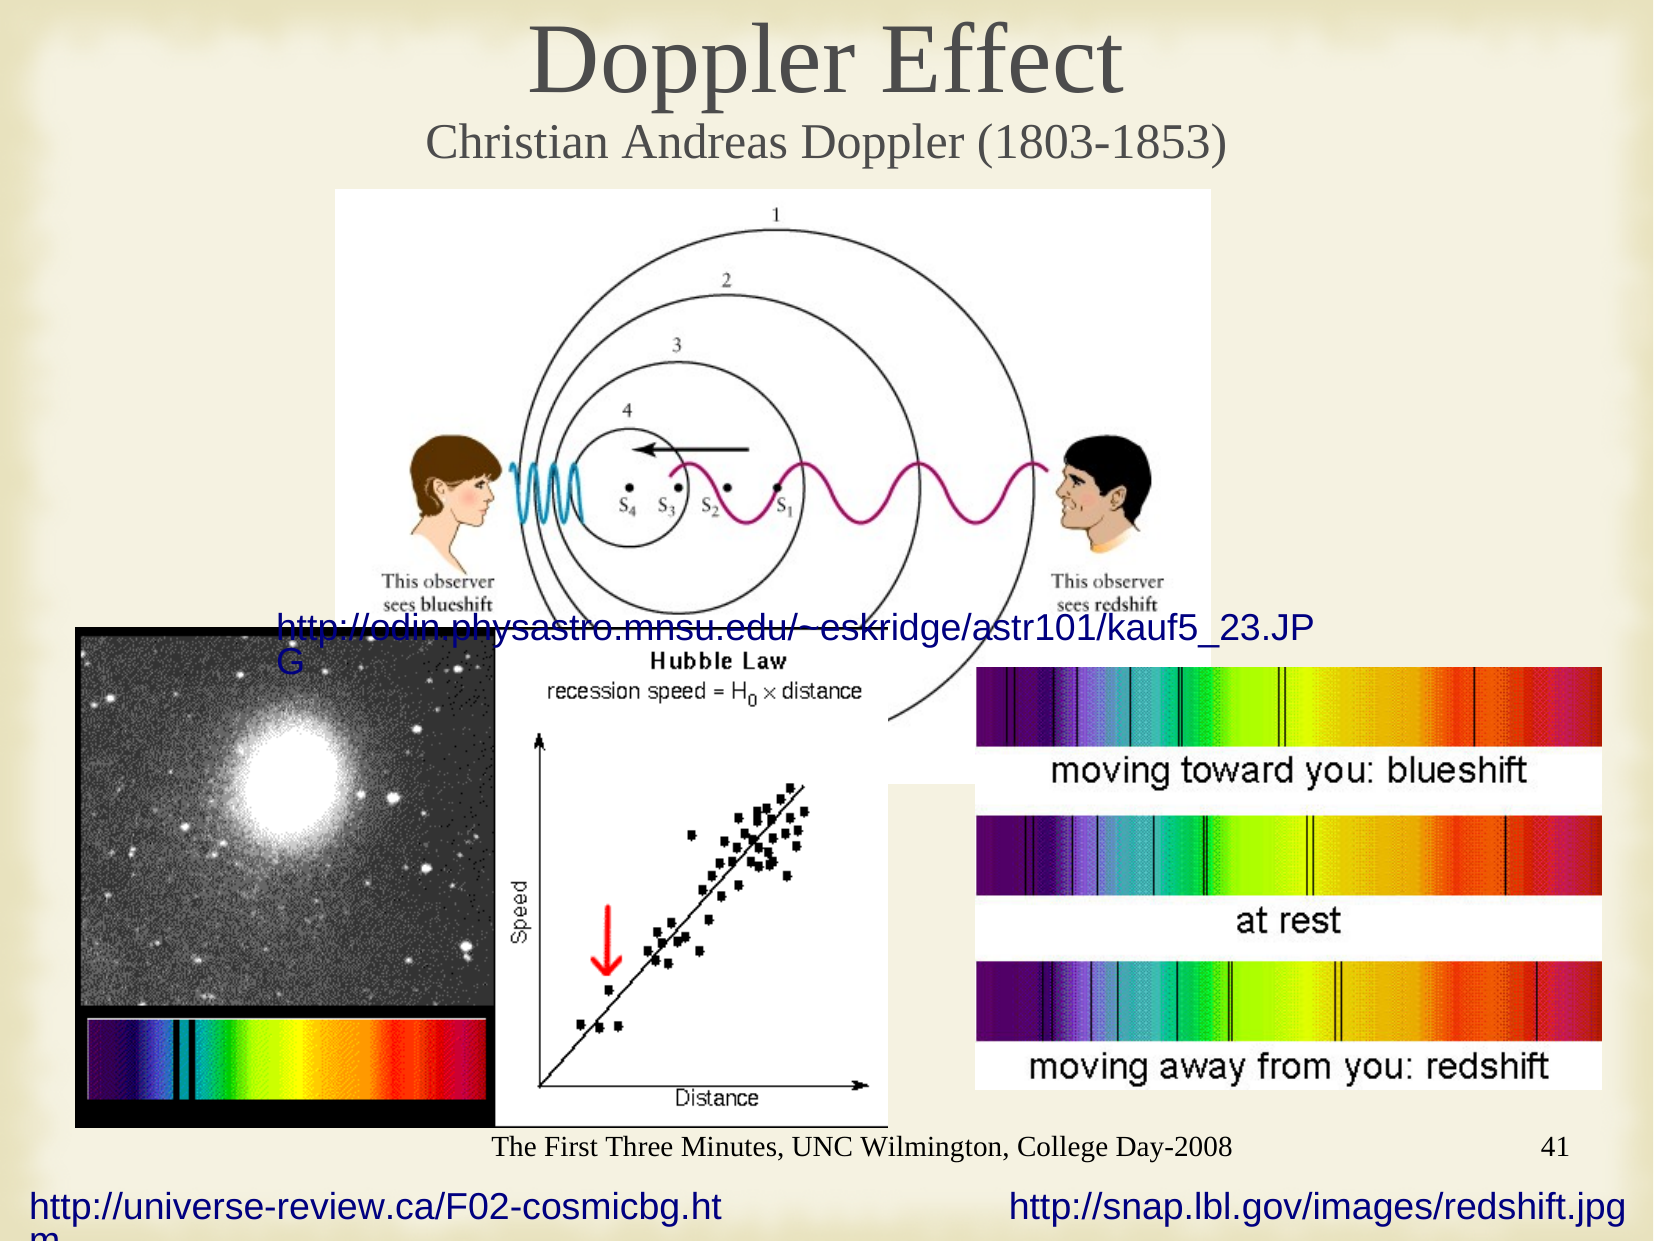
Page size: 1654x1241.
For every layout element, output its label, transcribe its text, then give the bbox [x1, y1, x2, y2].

picture [0, 0, 1654, 1241]
title Doppler Effect Christian Andreas Doppler (1803-1853) [82, 0, 1571, 190]
text_box http://snap.lbl.gov/images/redshift.jpg [994, 1178, 1642, 1236]
picture [35, 1236, 43, 1241]
text_box http://odin.physastro.mnsu.edu/~eskridge/astr101/kauf5_23.JPG [261, 599, 1360, 657]
text_box http://universe-review.ca/F02-cosmicbg.htm [14, 1178, 768, 1236]
picture [46, 1236, 54, 1241]
